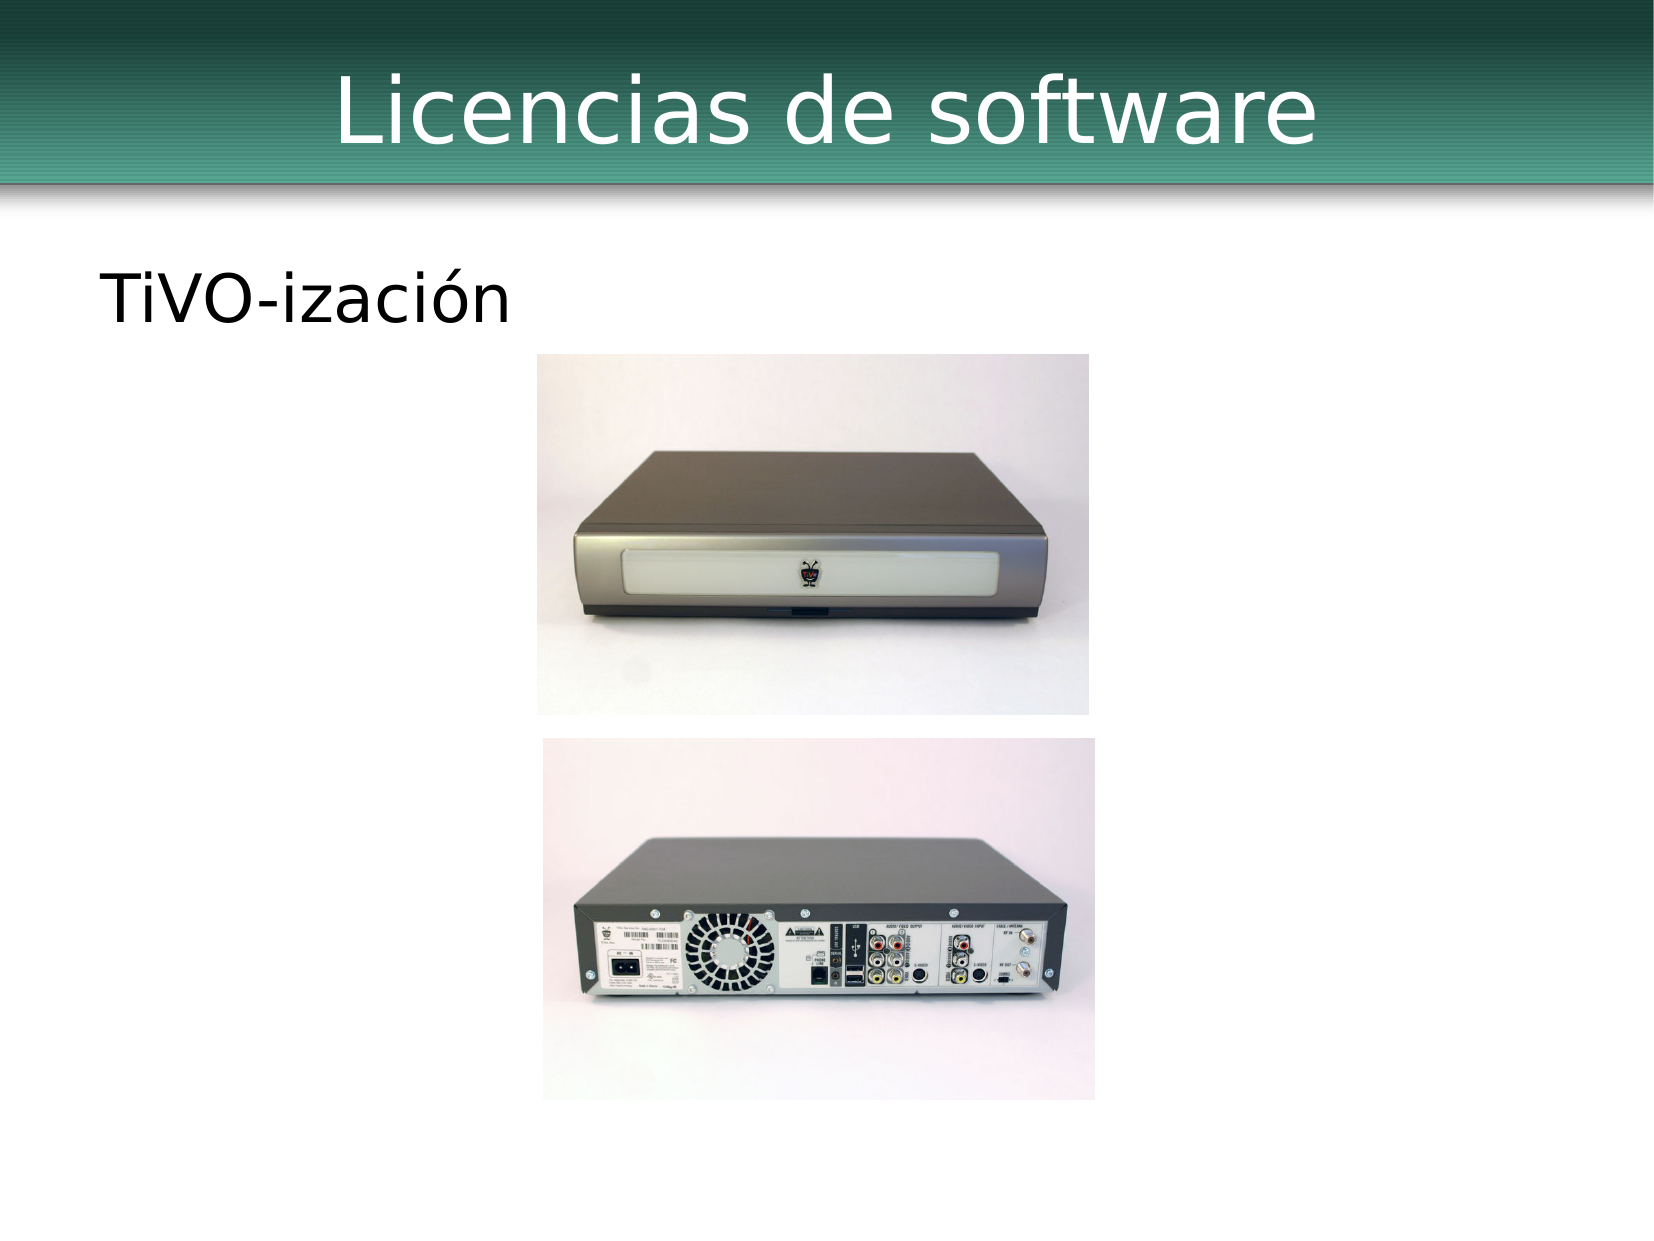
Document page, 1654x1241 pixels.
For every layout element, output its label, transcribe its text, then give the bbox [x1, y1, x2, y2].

picture [537, 354, 1089, 715]
list TiVO-ización [82, 260, 1571, 1065]
title Licencias de software [82, 15, 1571, 208]
picture [0, 0, 1654, 225]
picture [543, 738, 1095, 1100]
